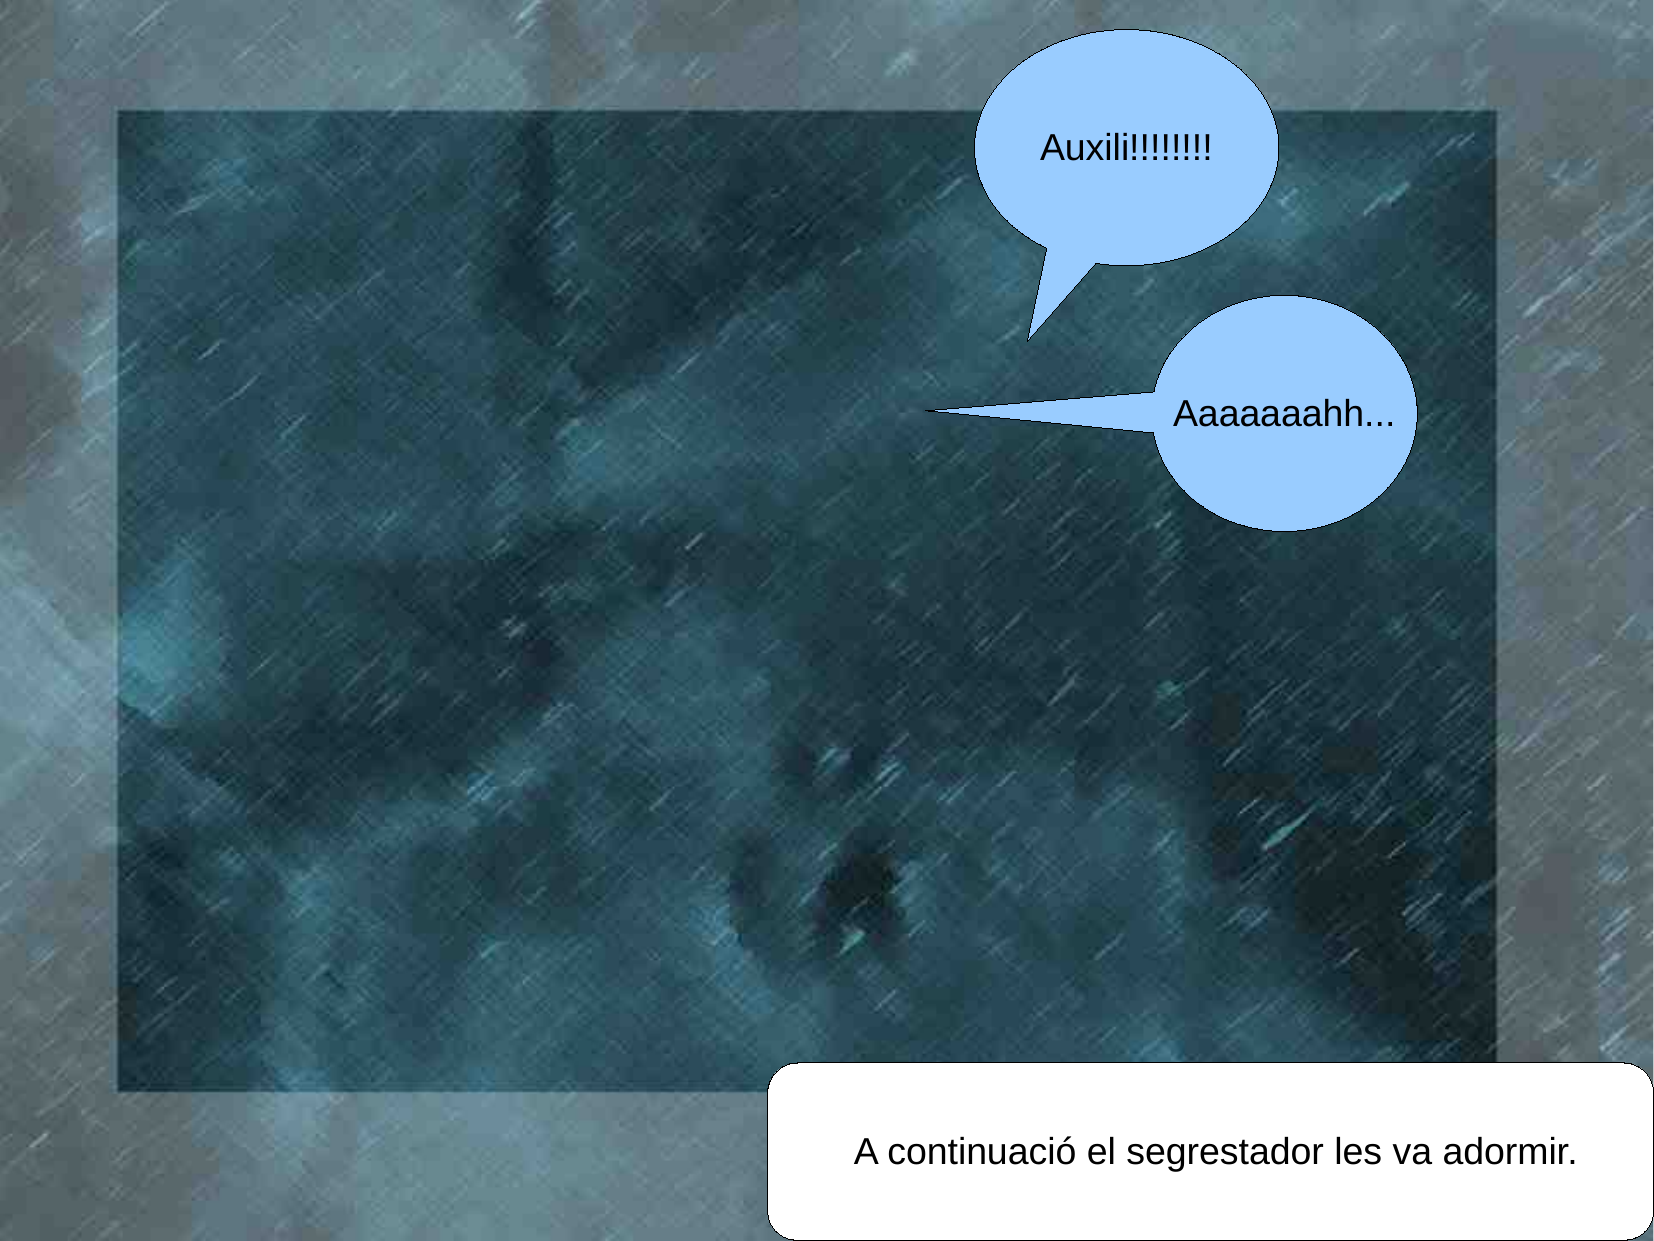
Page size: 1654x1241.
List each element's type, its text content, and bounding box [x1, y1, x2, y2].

text_box A continuació el segrestador les va adormir. [767, 1062, 1654, 1241]
picture [1628, 1217, 1654, 1241]
text_box Aaaaaaahh... [925, 295, 1418, 532]
picture [0, 0, 1654, 1241]
text_box Auxili!!!!!!!! [974, 29, 1279, 342]
